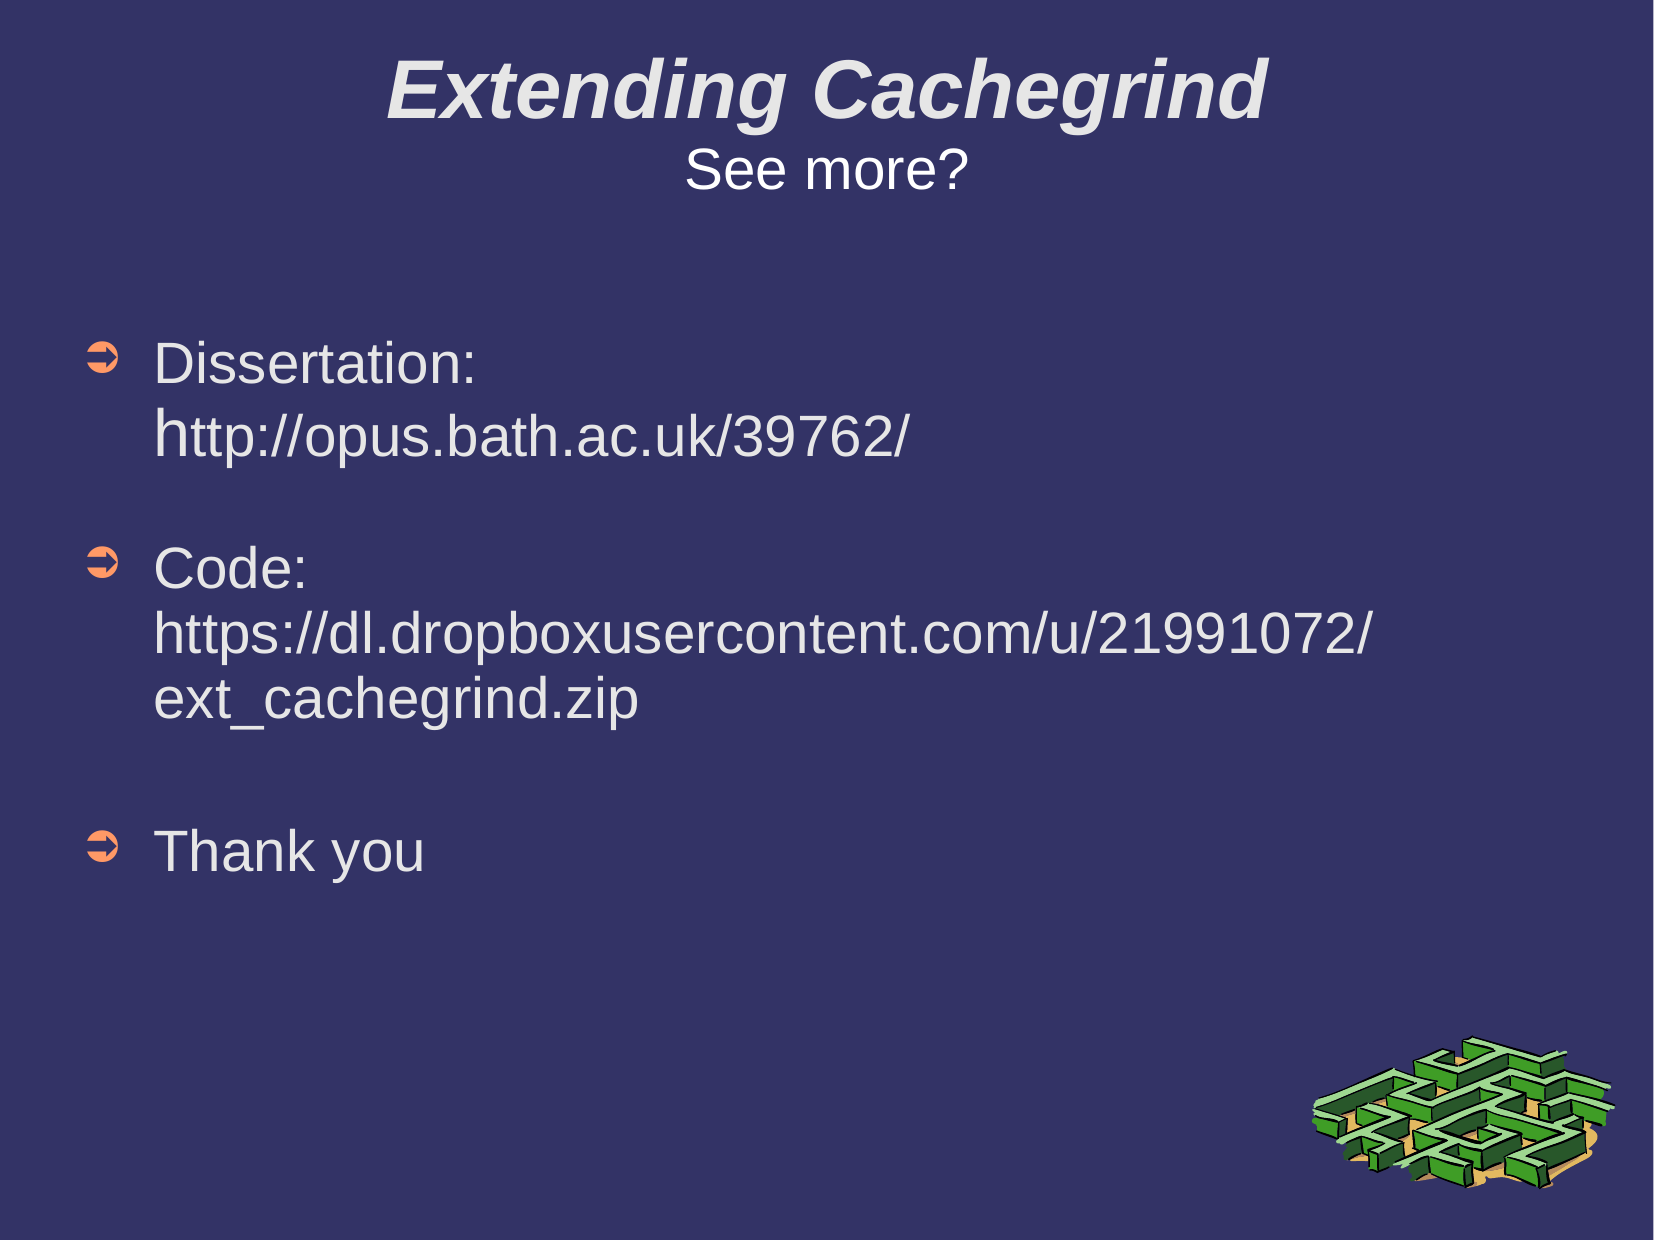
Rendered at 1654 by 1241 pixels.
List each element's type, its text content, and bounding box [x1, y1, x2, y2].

title Extending Cachegrind See more? [121, 19, 1534, 227]
list Dissertation: http://opus.bath.ac.uk/39762/ Code: https://dl.dropboxusercontent.com/u/21991072/ext_cachegrind.zip Thank you [70, 330, 1509, 1113]
